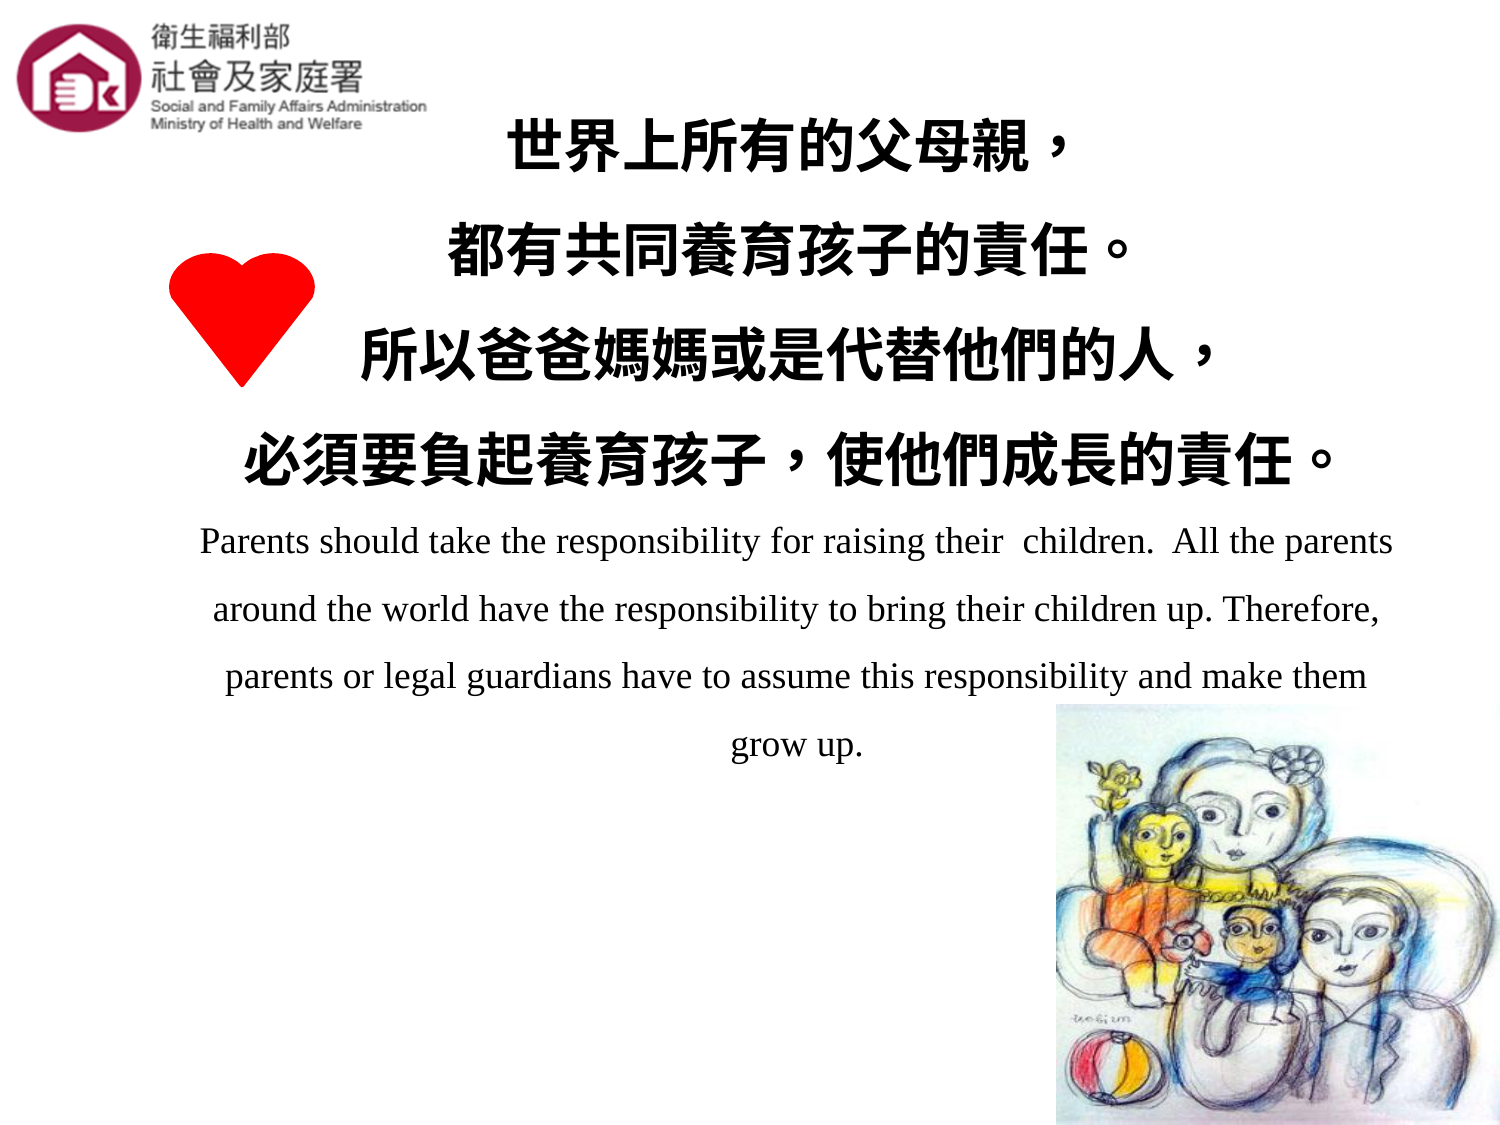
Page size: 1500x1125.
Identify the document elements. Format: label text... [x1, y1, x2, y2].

picture [1056, 704, 1500, 1125]
picture [0, 0, 432, 149]
text_box [171, 255, 313, 386]
text_box 世界上所有的父母親， 都有共同養育孩子的責任。 所以爸爸媽媽或是代替他們的人， 必須要負起養育孩子，使他們成長的責任。 Parents should take the responsibility for raising their children. All the parents around the world have the responsibility to bring their children up. Therefore, parents or legal guardians have to assume this responsibility and make them grow up. [171, 66, 1424, 861]
